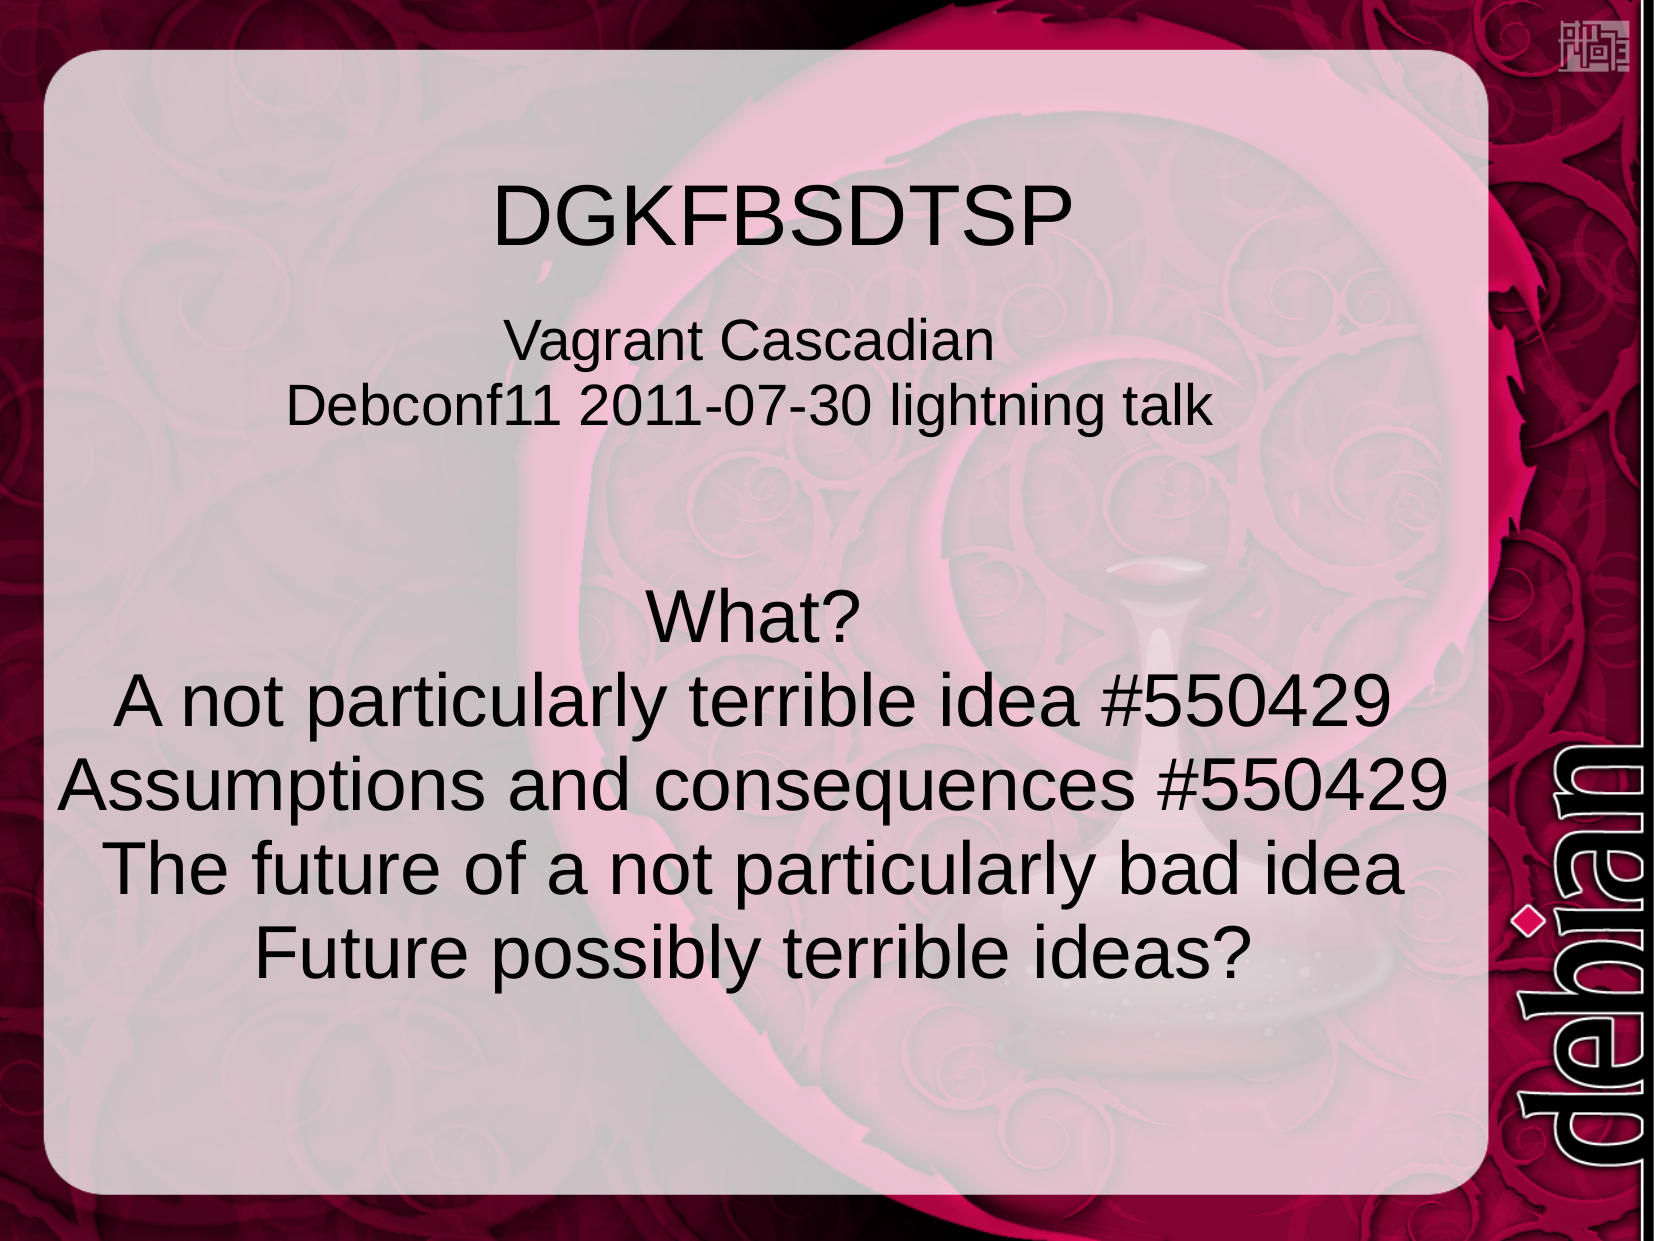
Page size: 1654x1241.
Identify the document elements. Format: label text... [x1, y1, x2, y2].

title DGKFBSDTSP [75, 112, 1493, 320]
text_box Vagrant Cascadian Debconf11 2011-07-30 lightning talk [187, 300, 1313, 533]
picture [0, 0, 1654, 1241]
subtitle What? A not particularly terrible idea #550429 Assumptions and consequences #550429 The future of a not particularly bad idea Future possibly terrible ideas? [45, 450, 1463, 1119]
